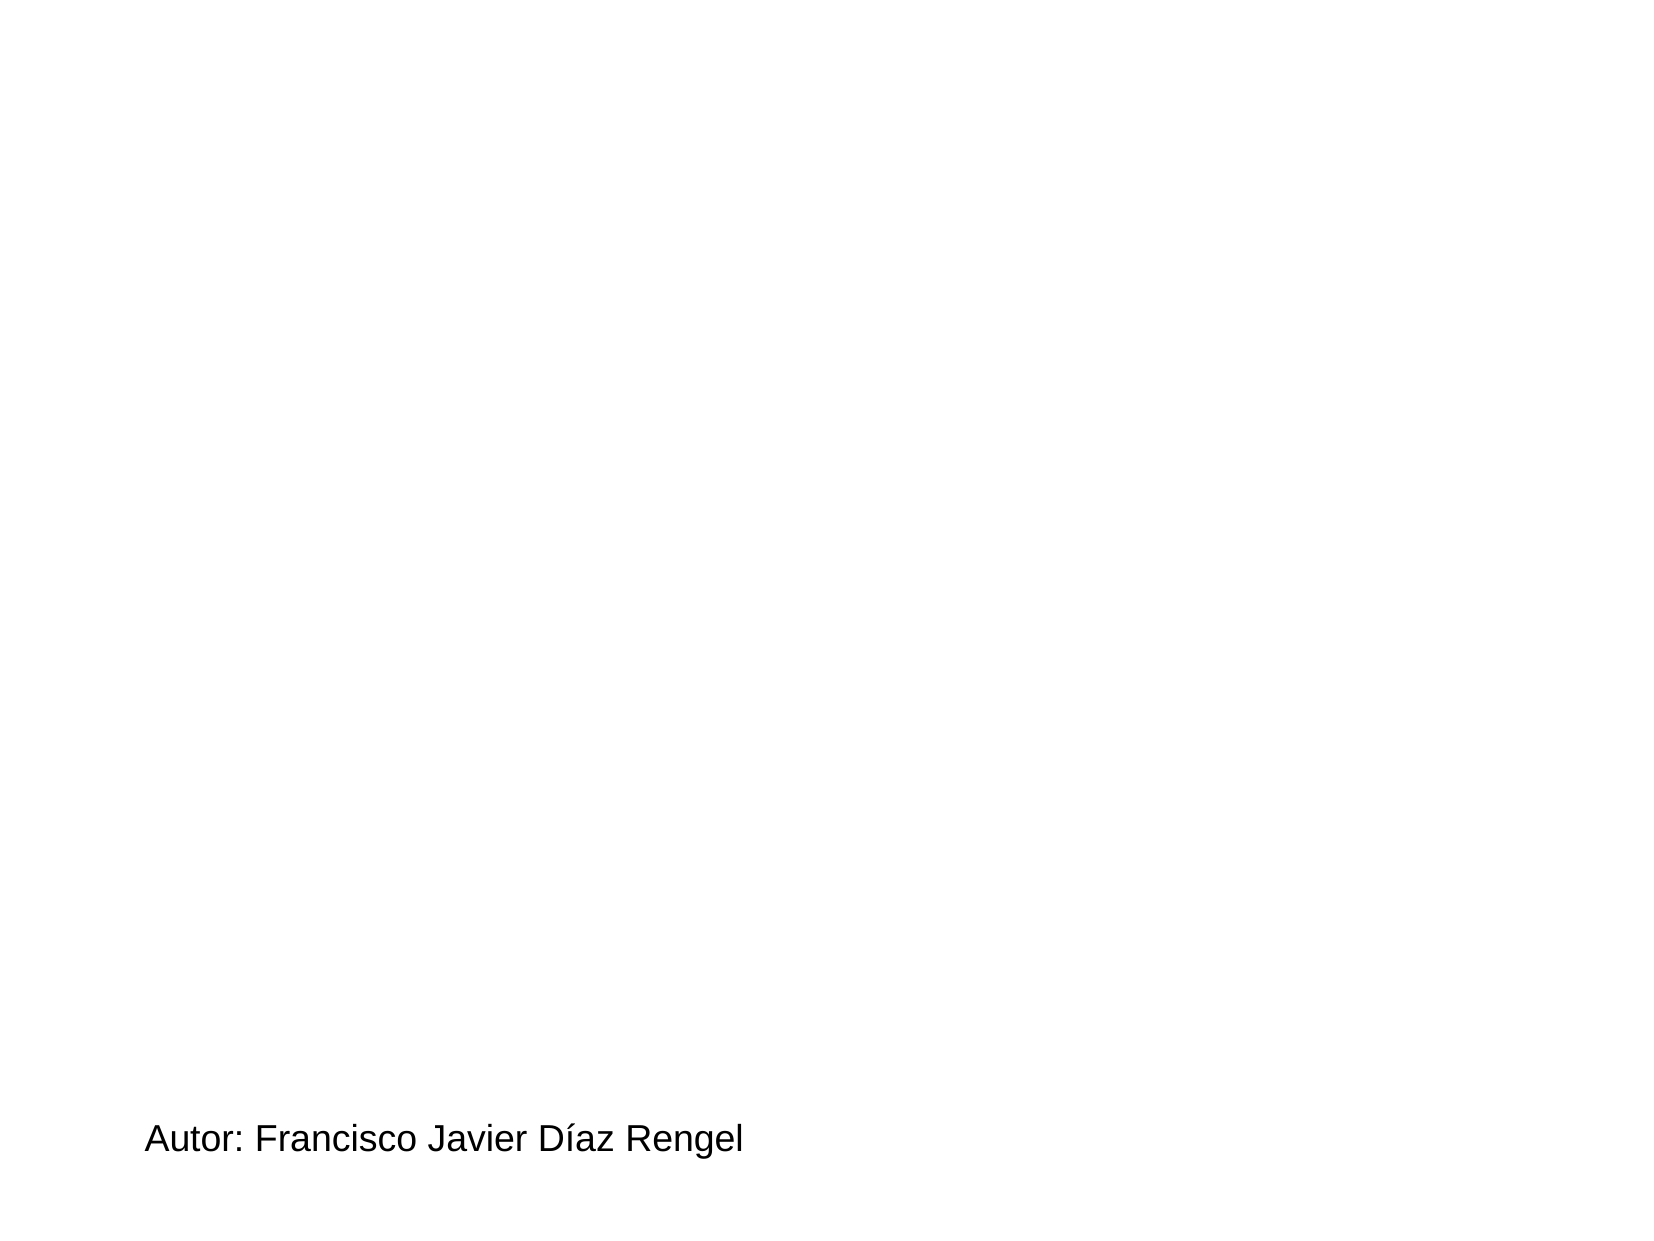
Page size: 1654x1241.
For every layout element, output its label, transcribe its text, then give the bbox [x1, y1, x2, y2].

text_box Autor: Francisco Javier Díaz Rengel [129, 1110, 759, 1168]
